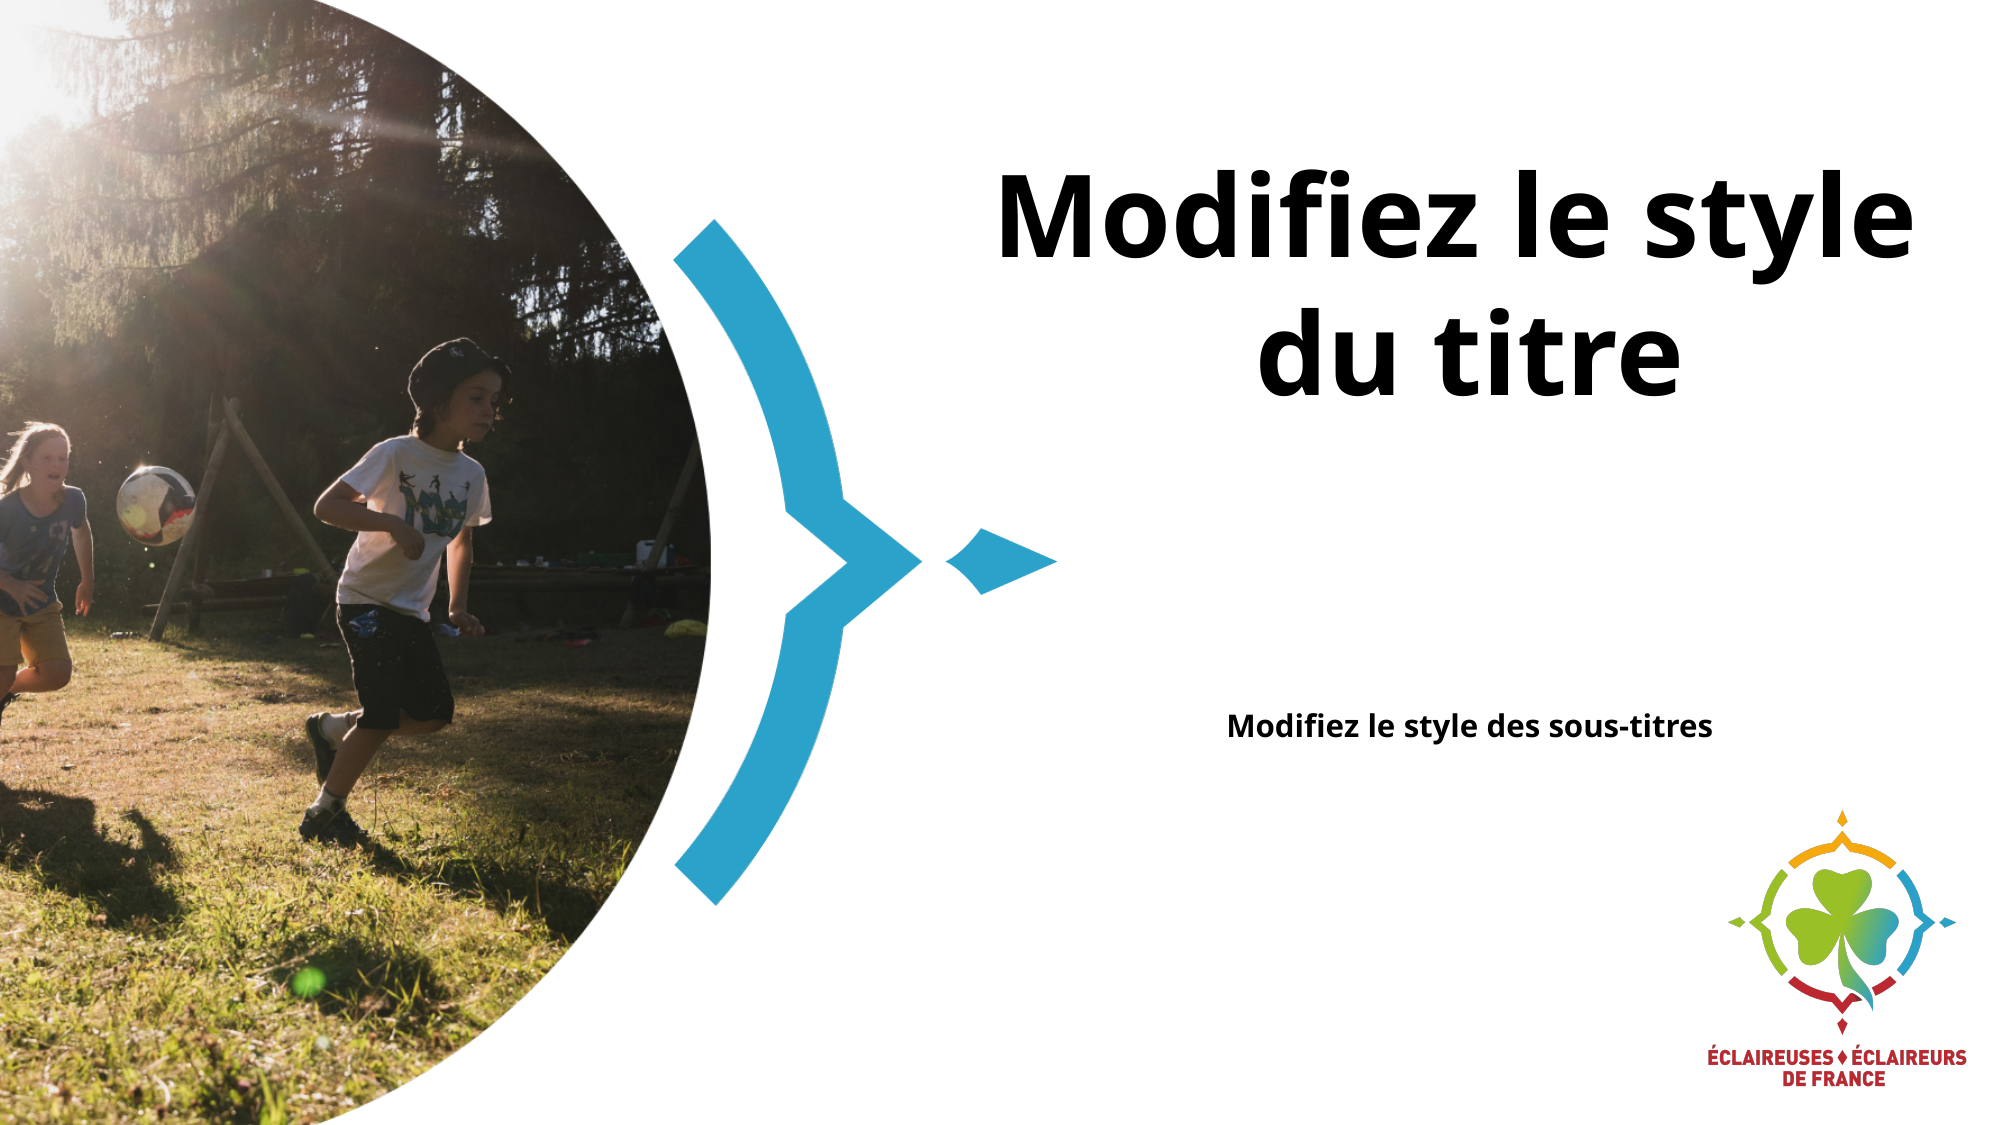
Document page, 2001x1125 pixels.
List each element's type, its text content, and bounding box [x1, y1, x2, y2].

picture [1707, 808, 1968, 1092]
text_box Modifiez le style du titre [969, 135, 1970, 475]
text_box Modifiez le style des sous-titres [969, 699, 1970, 753]
picture [0, 0, 1058, 1125]
